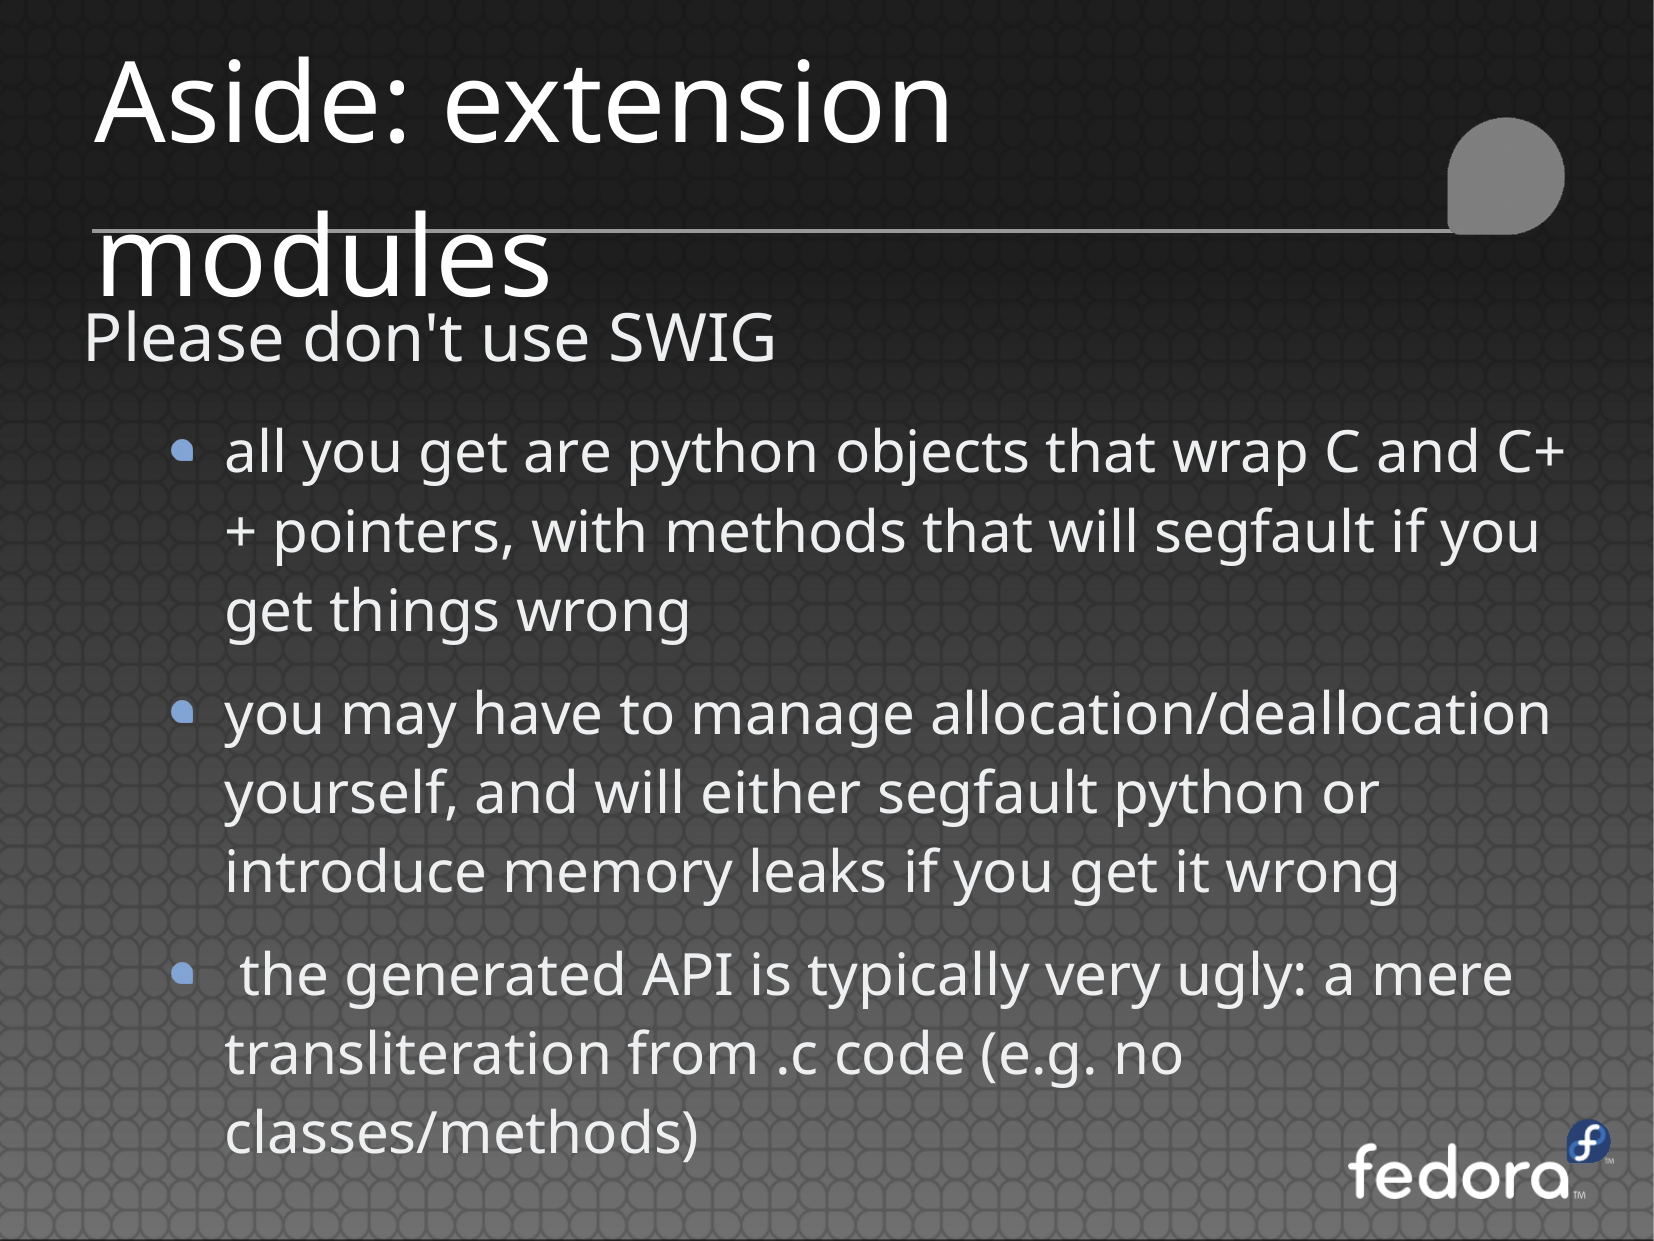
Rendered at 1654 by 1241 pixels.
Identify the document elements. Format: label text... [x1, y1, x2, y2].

title Aside: extension modules [94, 100, 1426, 251]
list Please don't use SWIG all you get are python objects that wrap C and C++ pointers, with methods that will segfault if you get things wrong you may have to manage allocation/deallocation yourself, and will either segfault python or introduce memory leaks if you get it wrong the generated API is typically very ugly: a mere transliteration from .c code (e.g. no classes/methods) [82, 290, 1571, 1094]
picture [0, 0, 1654, 1241]
